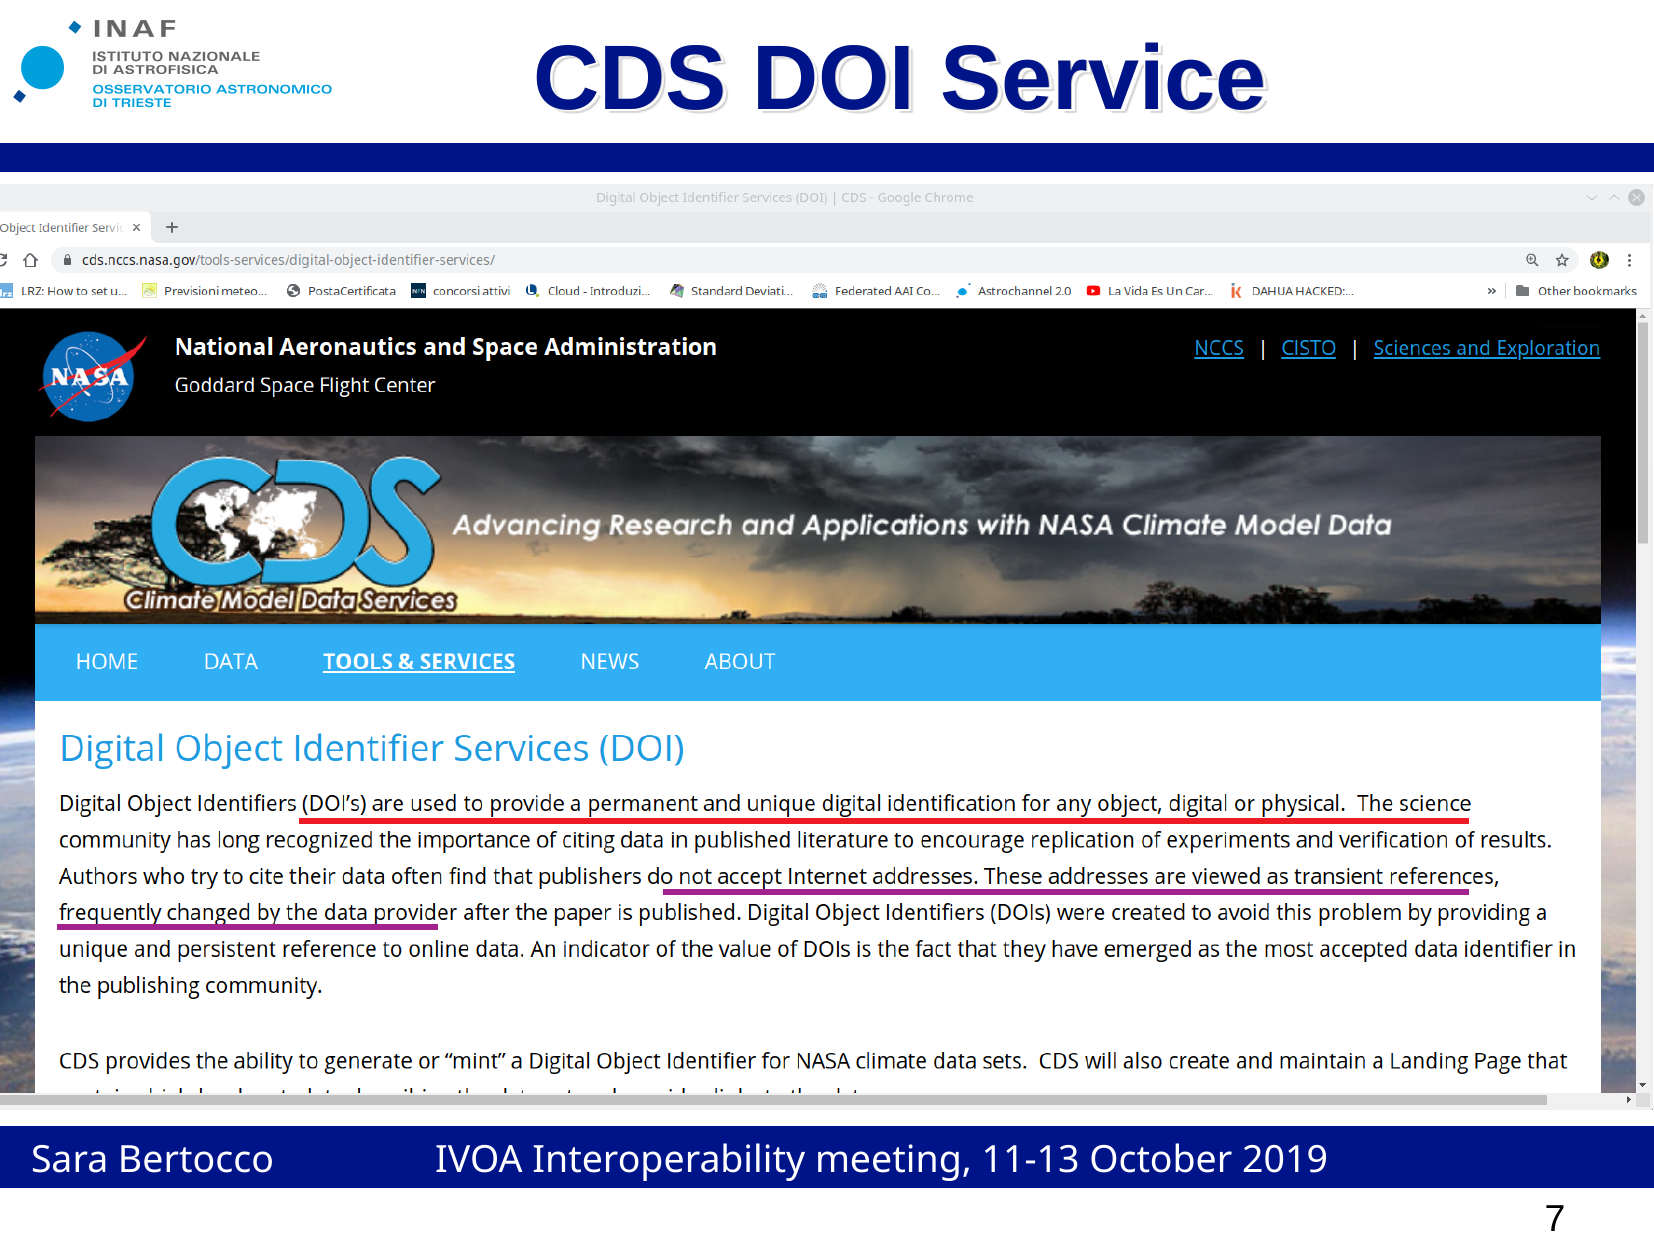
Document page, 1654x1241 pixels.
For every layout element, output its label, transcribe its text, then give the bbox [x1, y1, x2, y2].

picture [0, 184, 1653, 1111]
title CDS DOI Service [247, 4, 1554, 151]
text_box [0, 143, 1654, 172]
text_box Sara Bertocco IVOA Interoperability meeting, 11-13 October 2019 [16, 1125, 1654, 1186]
text_box <number> [1529, 1190, 1654, 1241]
picture [0, 0, 344, 128]
text_box [0, 1126, 1654, 1188]
